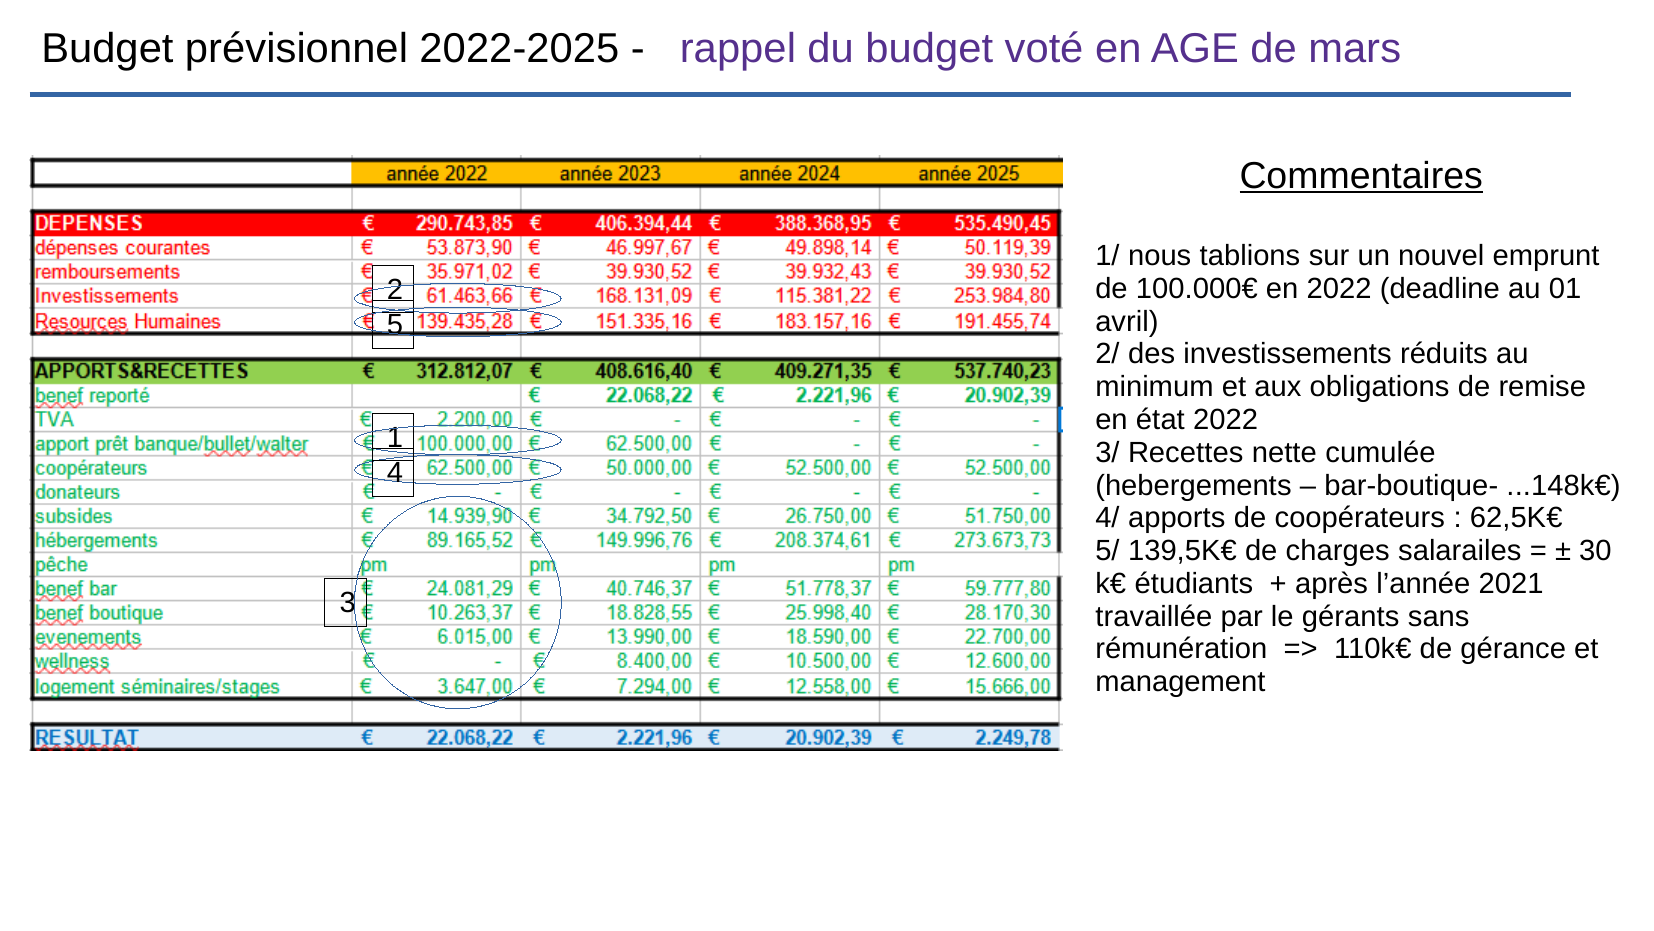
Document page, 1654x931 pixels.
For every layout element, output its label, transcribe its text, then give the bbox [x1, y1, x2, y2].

text_box 1 [372, 413, 414, 448]
text_box 3 [324, 578, 367, 627]
text_box 5 [372, 300, 414, 349]
title Budget prévisionnel 2022-2025 - rappel du budget voté en AGE de mars [41, 7, 1530, 89]
text_box Commentaires 1/ nous tablions sur un nouvel emprunt de 100.000€ en 2022 (deadline au 01 avril) 2/ des investissements réduits au minimum et aux obligations de remise en état 2022 3/ Recettes nette cumulée (hebergements – bar-boutique- ...148k€) 4/ apports de coopérateurs : 62,5K€ 5/ 139,5K€ de charges salarailes = ± 30 k€ étudiants + après l’année 2021 travaillée par le gérants sans rémunération => 110k€ de gérance et management [1080, 147, 1642, 748]
text_box 4 [372, 448, 414, 497]
text_box 2 [372, 265, 414, 300]
picture [29, 155, 1063, 751]
